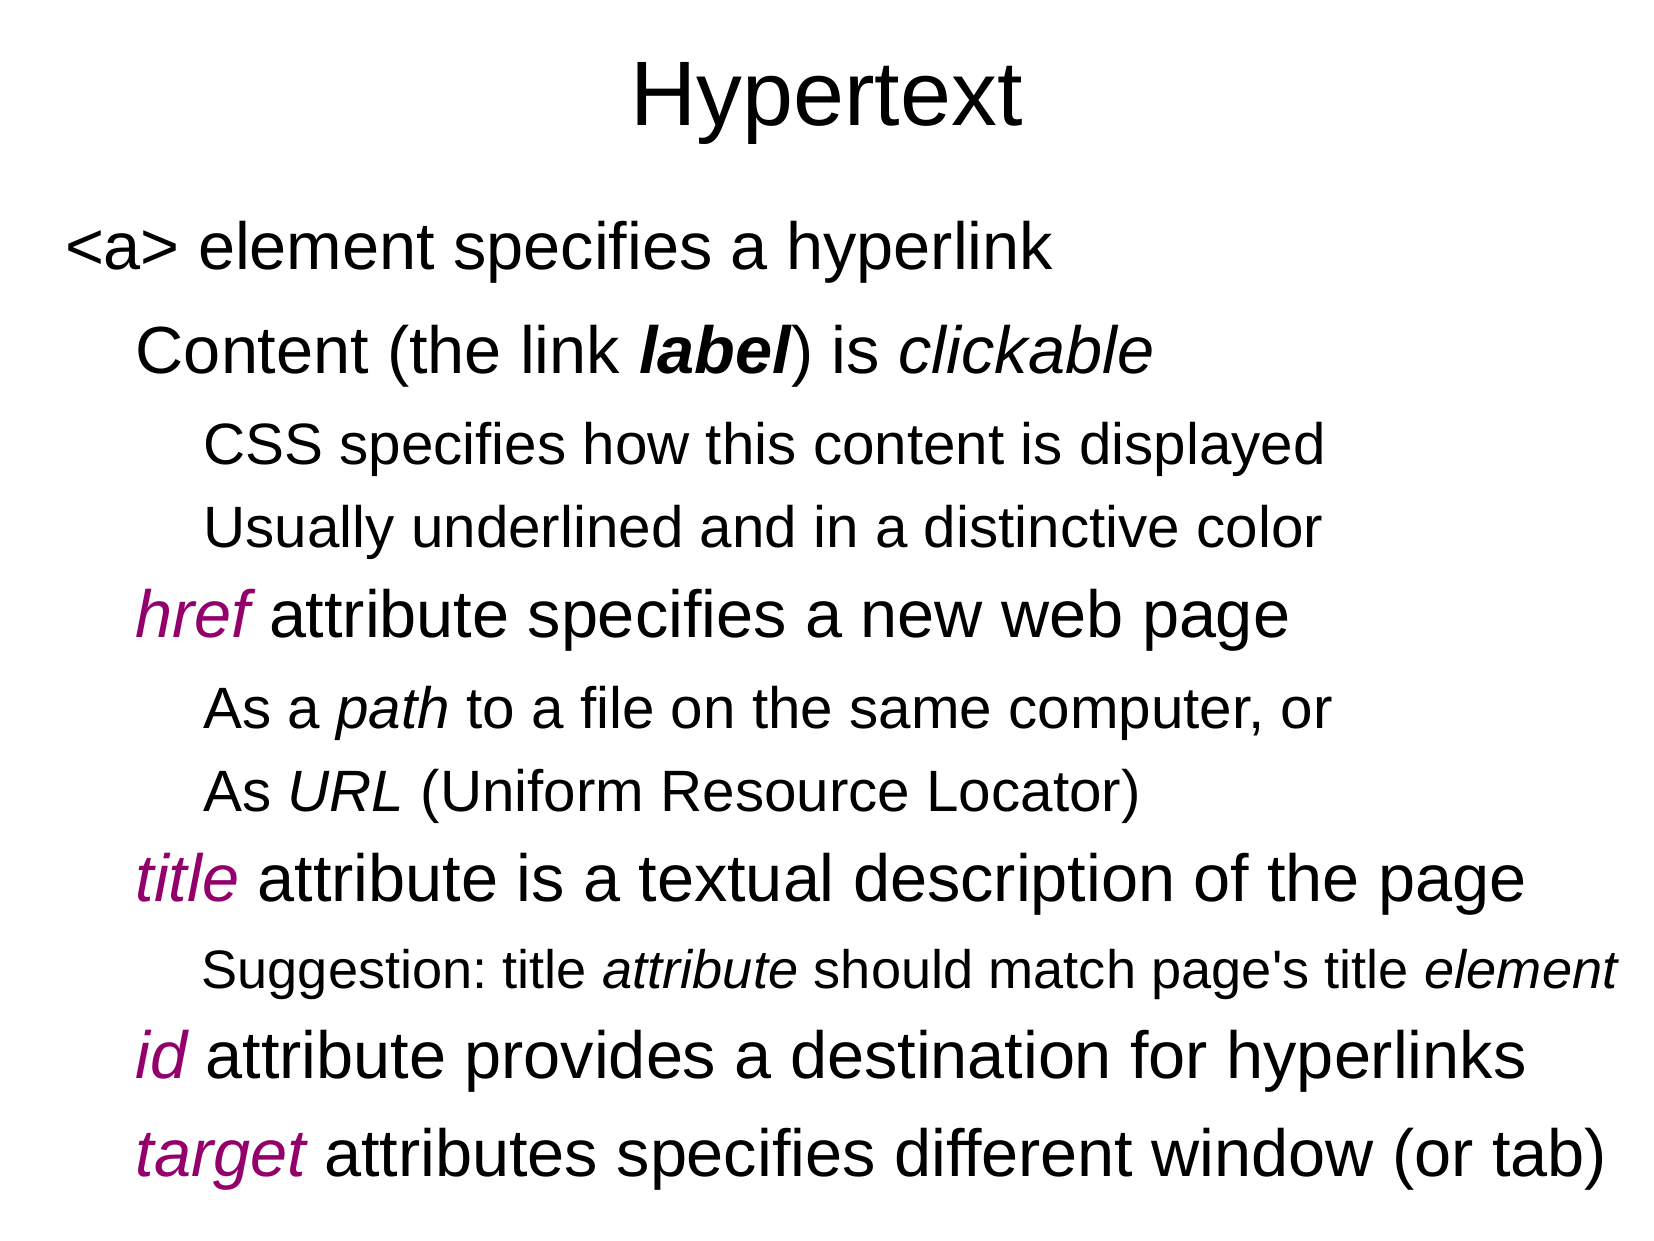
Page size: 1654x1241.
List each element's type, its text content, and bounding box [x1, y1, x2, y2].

title Hypertext [82, 0, 1571, 198]
list <a> element specifies a hyperlink Content (the link label) is clickable CSS specifies how this content is displayed Usually underlined and in a distinctive color href attribute specifies a new web page As a path to a file on the same computer, or As URL (Uniform Resource Locator) title attribute is a textual description of the page Suggestion: title attribute should match page's title element id attribute provides a destination for hyperlinks target attributes specifies different window (or tab) [64, 209, 1654, 1191]
